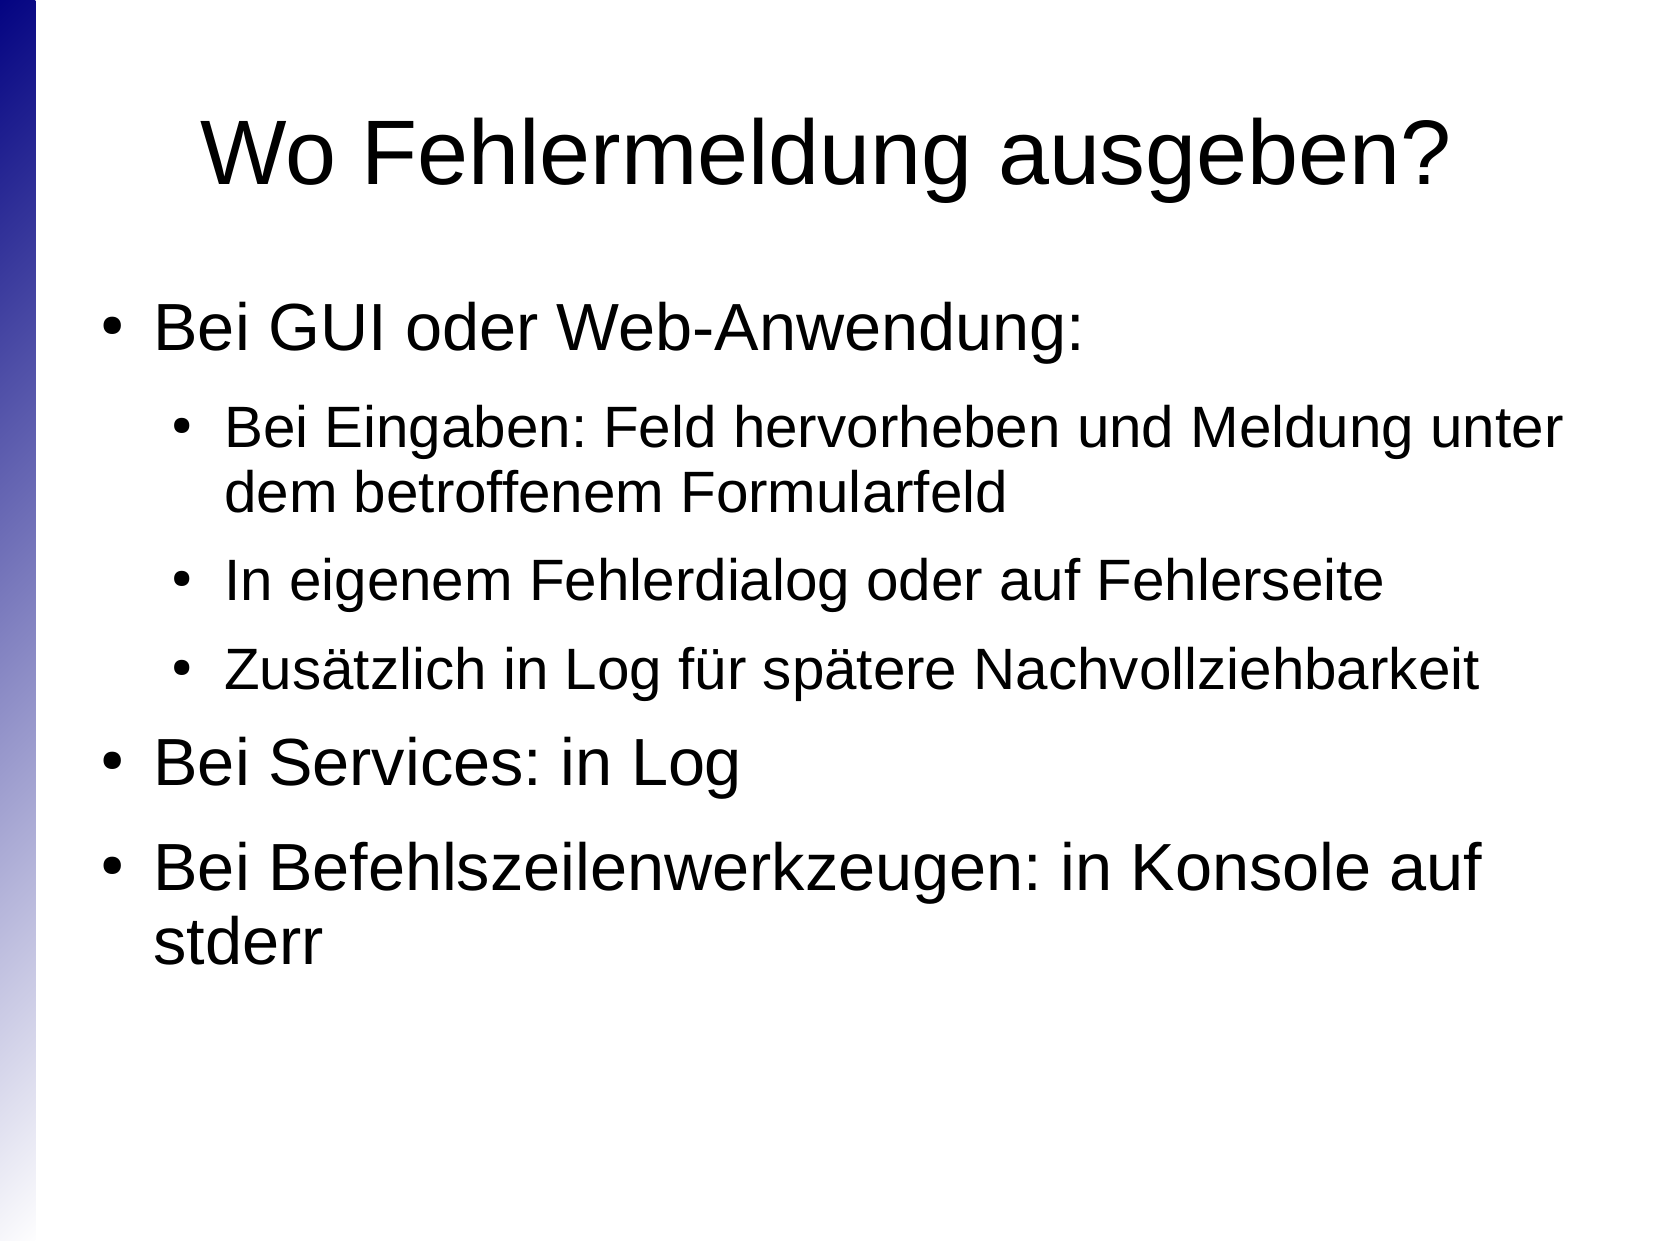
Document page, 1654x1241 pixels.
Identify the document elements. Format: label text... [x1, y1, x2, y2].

list Bei GUI oder Web-Anwendung: Bei Eingaben: Feld hervorheben und Meldung unter dem betroffenem Formularfeld In eigenem Fehlerdialog oder auf Fehlerseite Zusätzlich in Log für spätere Nachvollziehbarkeit Bei Services: in Log Bei Befehlszeilenwerkzeugen: in Konsole auf stderr [82, 290, 1571, 1109]
title Wo Fehlermeldung ausgeben? [82, 49, 1571, 257]
